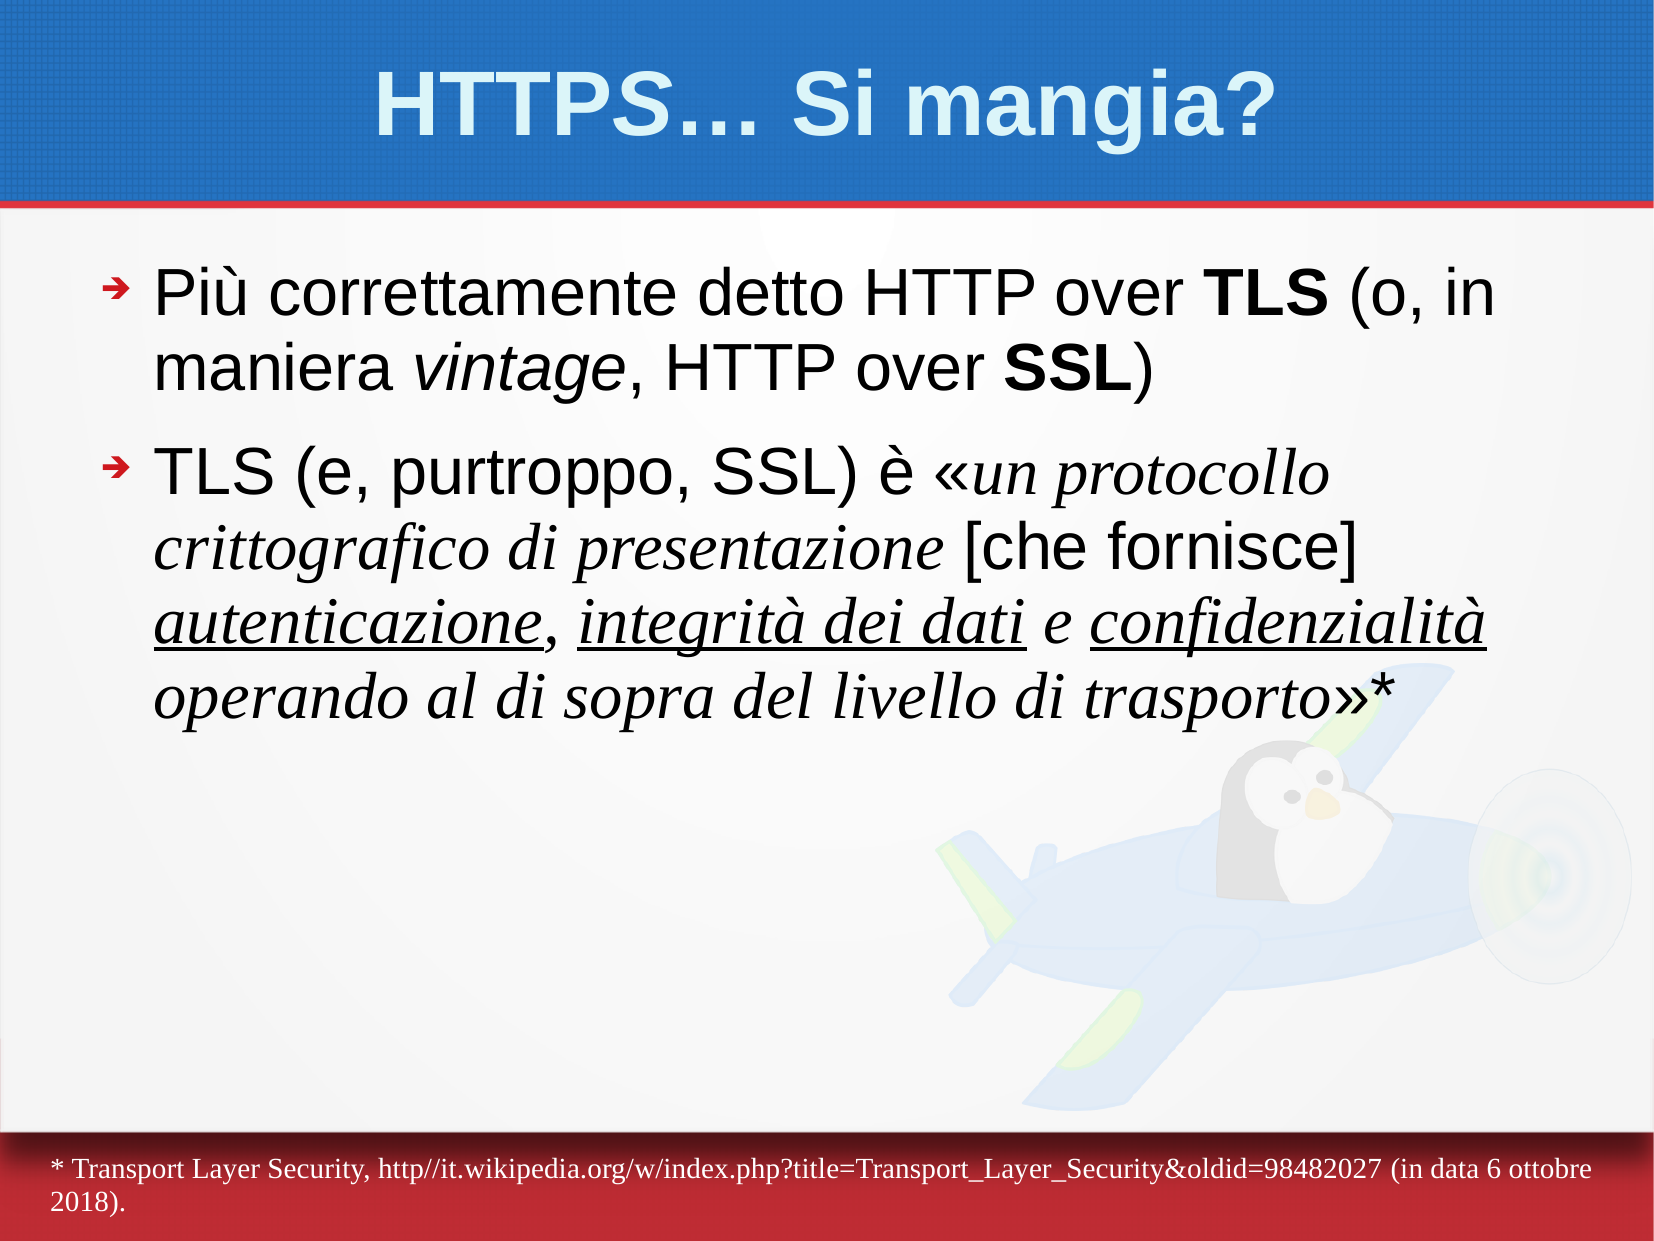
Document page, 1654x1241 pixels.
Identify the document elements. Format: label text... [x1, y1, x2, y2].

picture [0, 0, 1654, 1241]
list Più correttamente detto HTTP over TLS (o, in maniera vintage, HTTP over SSL) TLS (e, purtroppo, SSL) è «un protocollo crittografico di presentazione [che fornisce] autenticazione, integrità dei dati e confidenzialità operando al di sopra del livello di trasporto»* [82, 255, 1571, 1081]
title HTTPS… Si mangia? [82, 20, 1571, 186]
text_box * Transport Layer Security, http//it.wikipedia.org/w/index.php?title=Transport_Layer_Security&oldid=98482027 (in data 6 ottobre 2018). [35, 1145, 1619, 1229]
